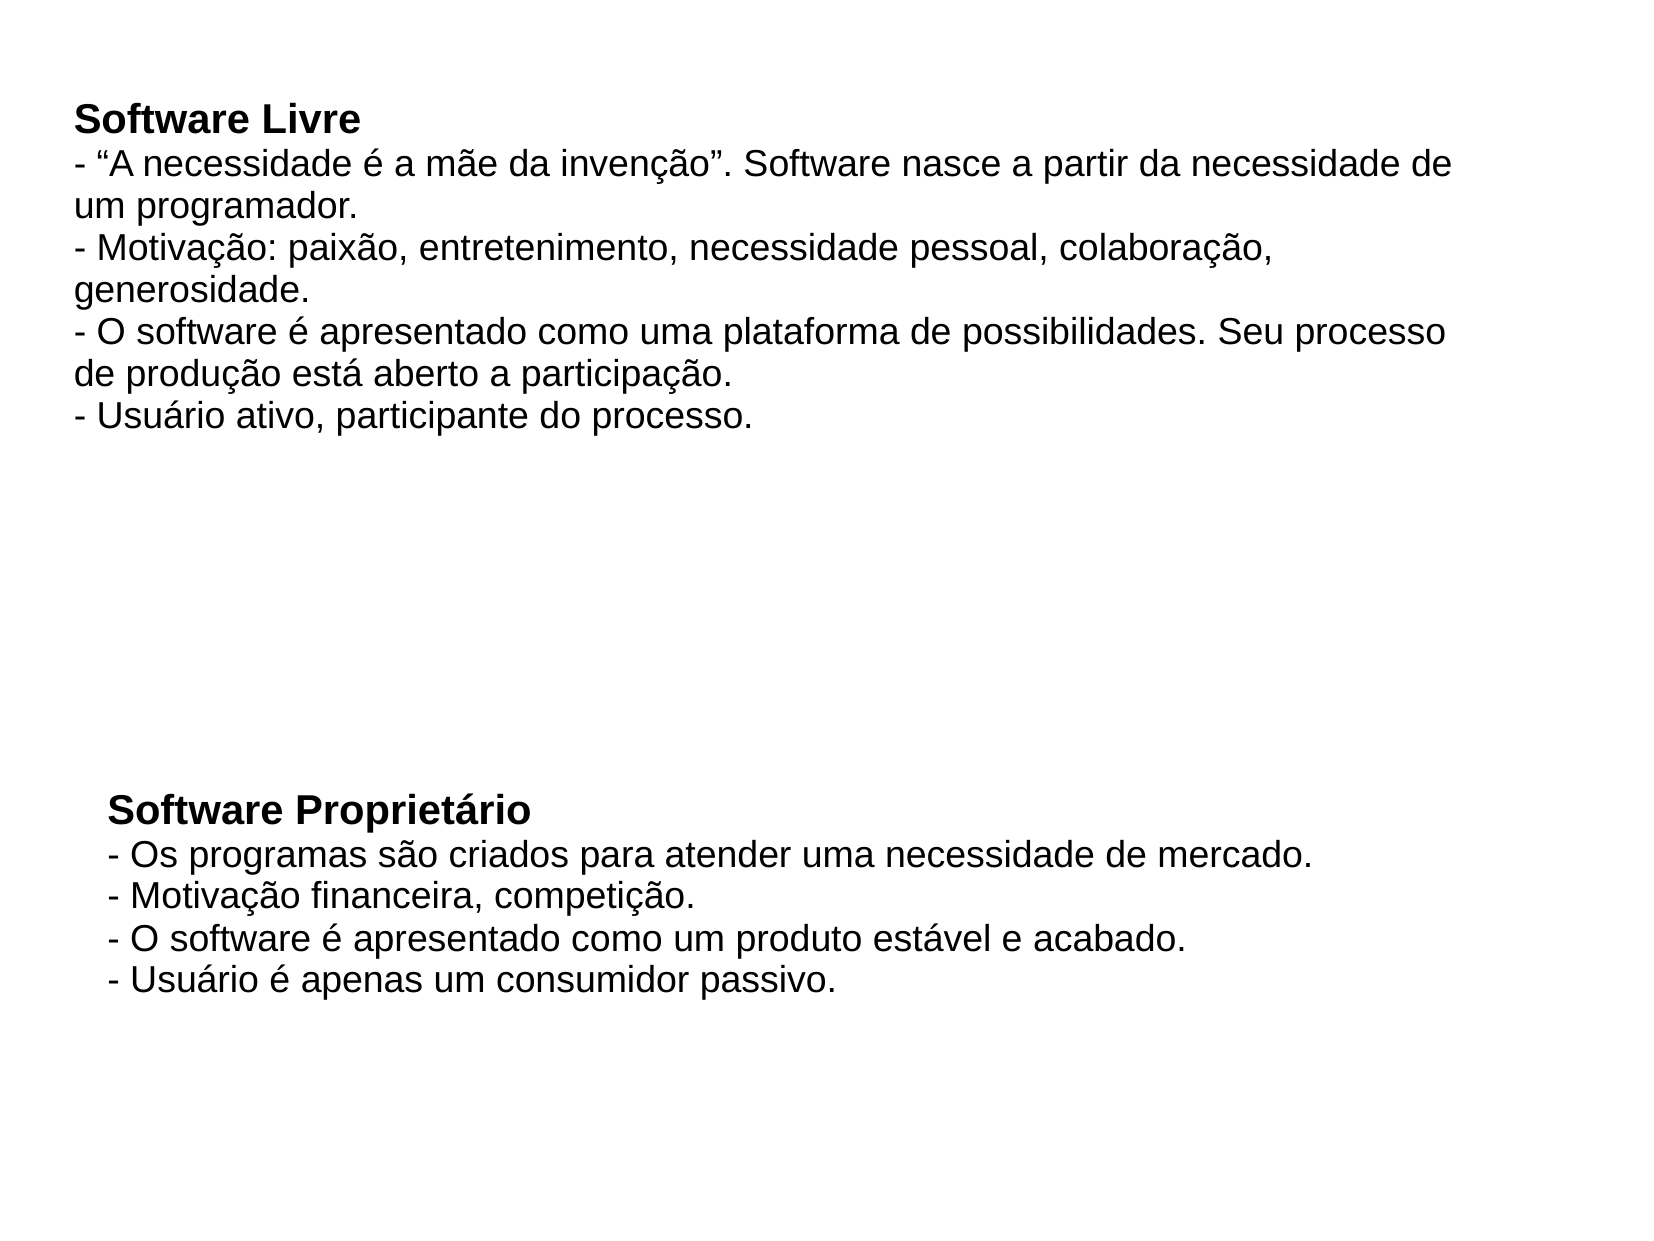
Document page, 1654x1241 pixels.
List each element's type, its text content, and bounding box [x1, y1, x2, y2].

text_box Software Proprietário - Os programas são criados para atender uma necessidade de mercado. - Motivação financeira, competição. - O software é apresentado como um produto estável e acabado. - Usuário é apenas um consumidor passivo. [92, 779, 1329, 1009]
text_box Software Livre - “A necessidade é a mãe da invenção”. Software nasce a partir da necessidade de um programador. - Motivação: paixão, entretenimento, necessidade pessoal, colaboração, generosidade. - O software é apresentado como uma plataforma de possibilidades. Seu processo de produção está aberto a participação. - Usuário ativo, participante do processo. [59, 88, 1506, 444]
